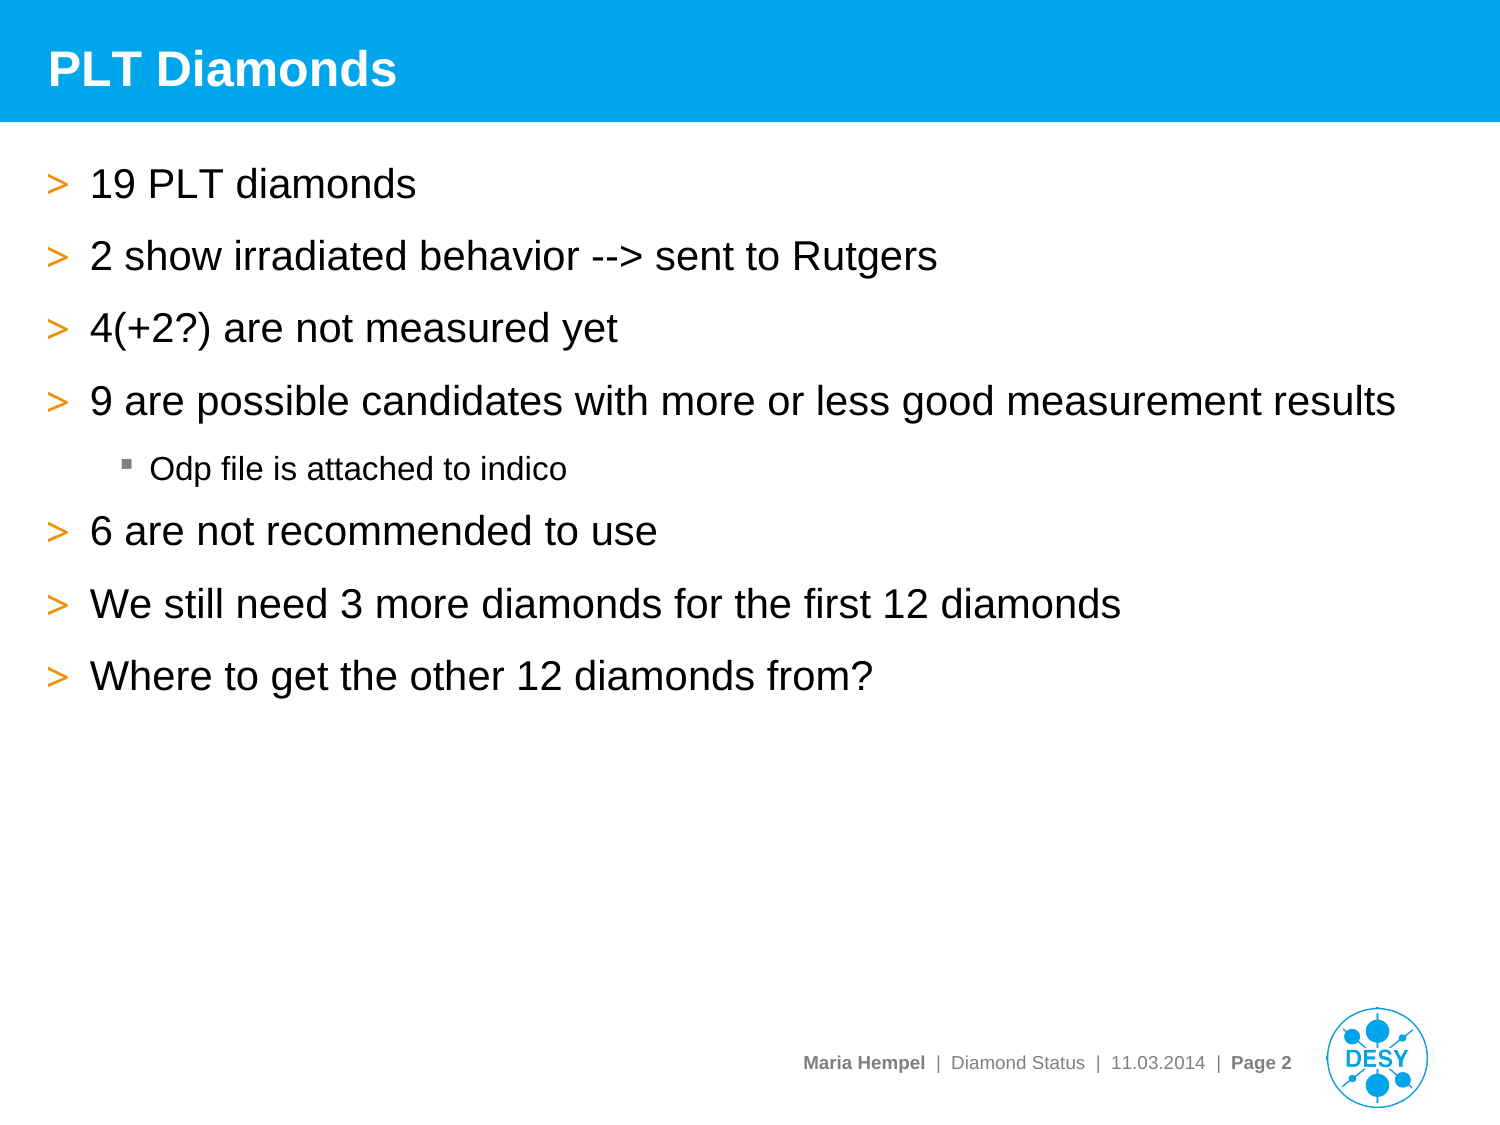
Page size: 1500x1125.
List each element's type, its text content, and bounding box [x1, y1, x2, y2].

picture [1326, 1007, 1428, 1108]
title PLT Diamonds [47, 24, 1446, 114]
list 19 PLT diamonds 2 show irradiated behavior --> sent to Rutgers 4(+2?) are not measured yet 9 are possible candidates with more or less good measurement results Odp file is attached to indico 6 are not recommended to use We still need 3 more diamonds for the first 12 diamonds Where to get the other 12 diamonds from? [46, 160, 1444, 947]
